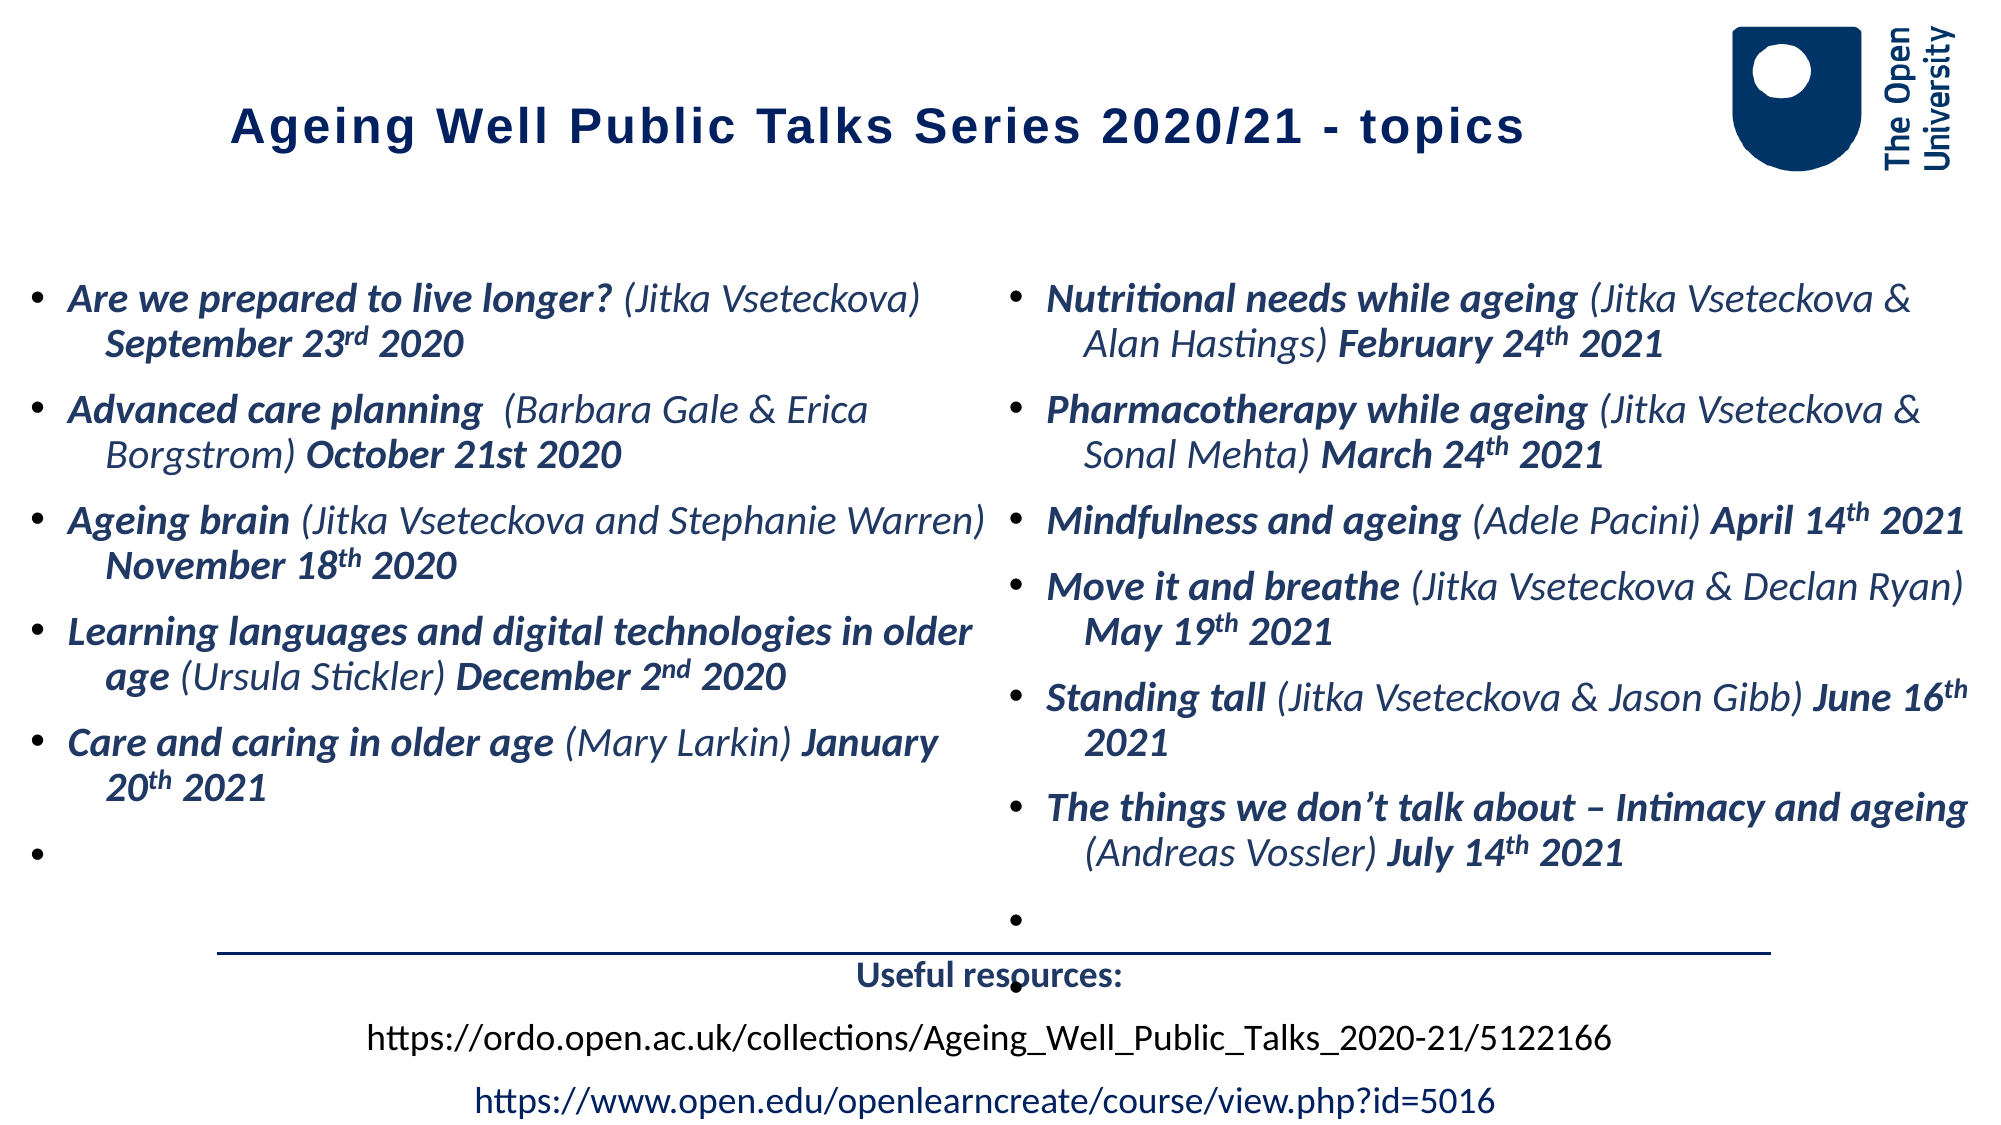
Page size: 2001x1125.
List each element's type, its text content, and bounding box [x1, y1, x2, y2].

text_box Nutritional needs while ageing (Jitka Vseteckova & Alan Hastings) February 24th 2021 Pharmacotherapy while ageing (Jitka Vseteckova & Sonal Mehta) March 24th 2021 Mindfulness and ageing (Adele Pacini) April 14th 2021 Move it and breathe (Jitka Vseteckova & Declan Ryan) May 19th 2021 Standing tall (Jitka Vseteckova & Jason Gibb) June 16th 2021 The things we don’t talk about – Intimacy and ageing (Andreas Vossler) July 14th 2021 [994, 269, 1985, 900]
list Are we prepared to live longer? (Jitka Vseteckova) September 23rd 2020 Advanced care planning (Barbara Gale & Erica Borgstrom) October 21st 2020 Ageing brain (Jitka Vseteckova and Stephanie Warren) November 18th 2020 Learning languages and digital technologies in older age (Ursula Stickler) December 2nd 2020 Care and caring in older age (Mary Larkin) January 20th 2021 [15, 269, 1007, 911]
picture [1731, 23, 1956, 173]
title Ageing Well Public Talks Series 2020/21 - topics [214, 39, 1615, 217]
text_box Useful resources: https://ordo.open.ac.uk/collections/Ageing_Well_Public_Talks_2020-21/5122166 https://www.open.edu/openlearncreate/course/view.php?id=5016 [217, 955, 1771, 1125]
